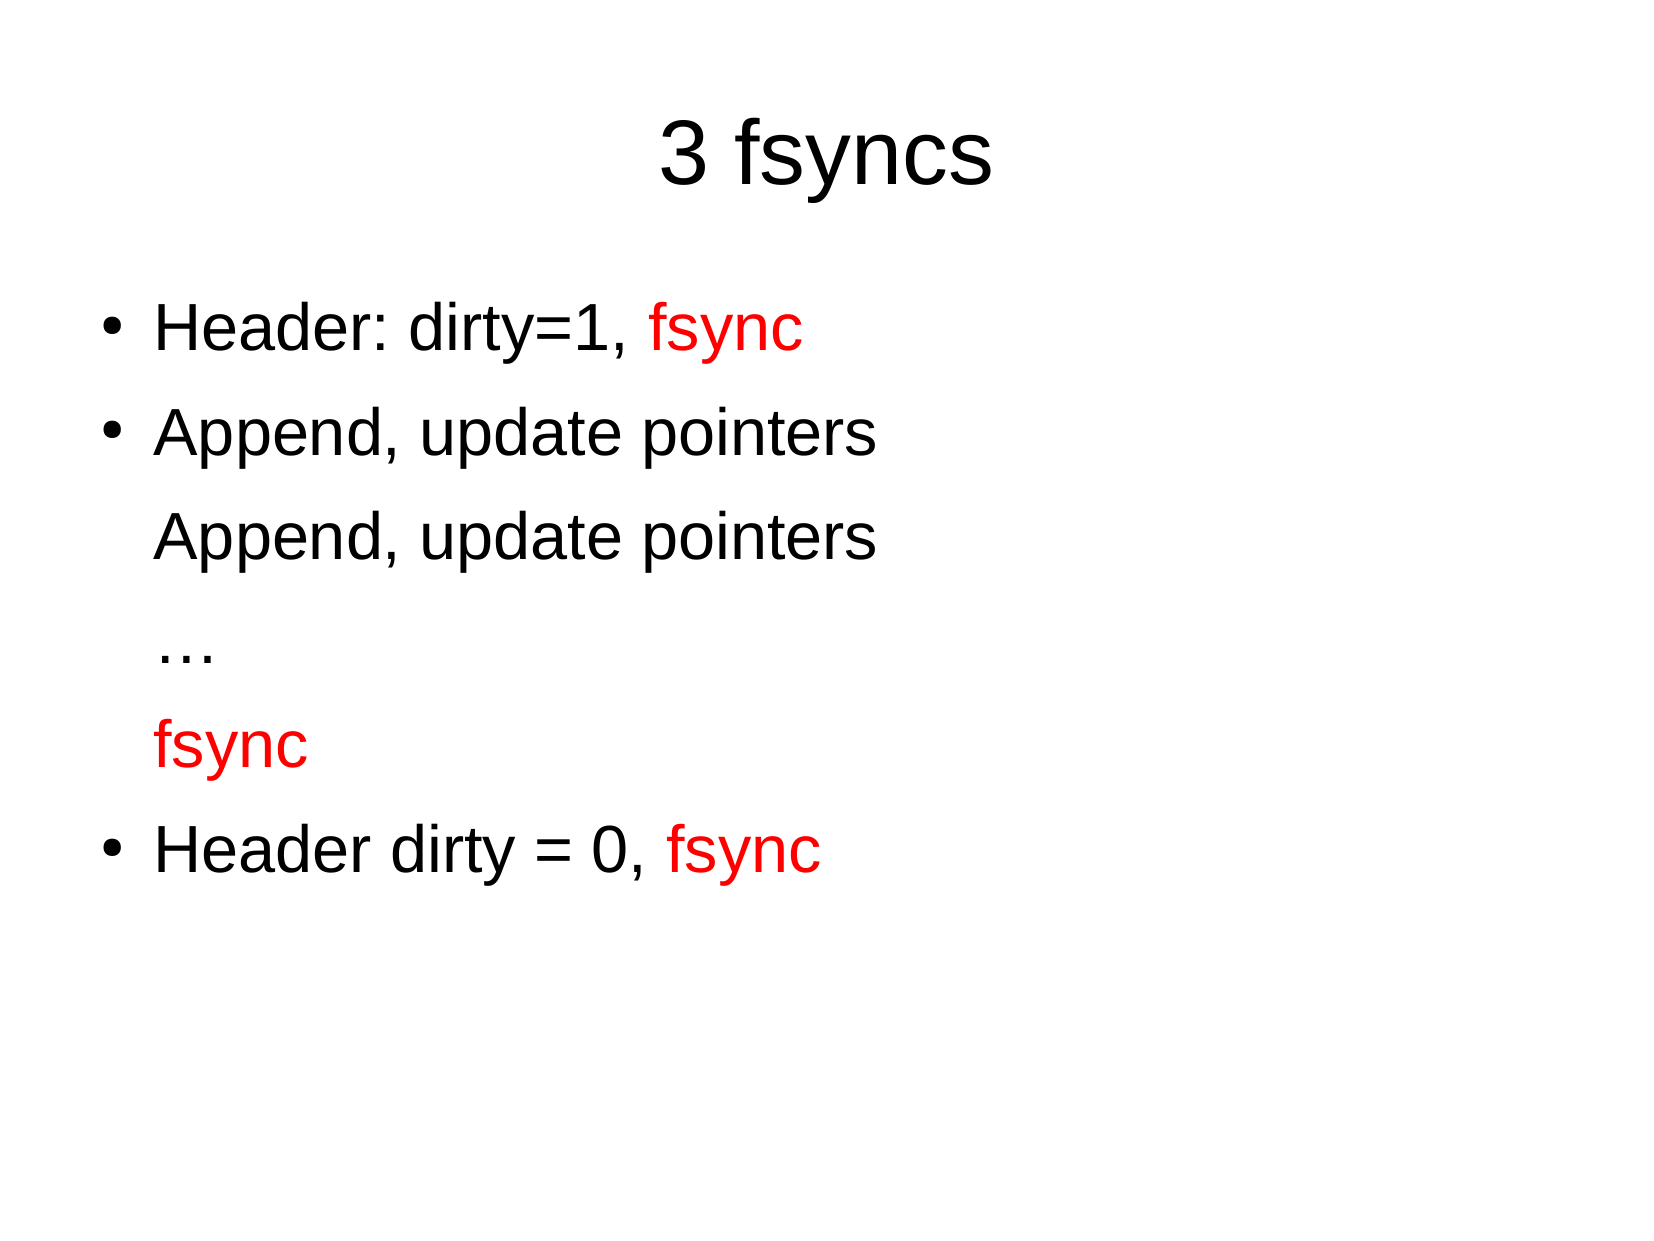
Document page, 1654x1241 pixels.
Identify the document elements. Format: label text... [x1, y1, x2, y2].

title 3 fsyncs [82, 49, 1571, 257]
list Header: dirty=1, fsync Append, update pointers Append, update pointers … fsync Header dirty = 0, fsync [82, 290, 1538, 1010]
